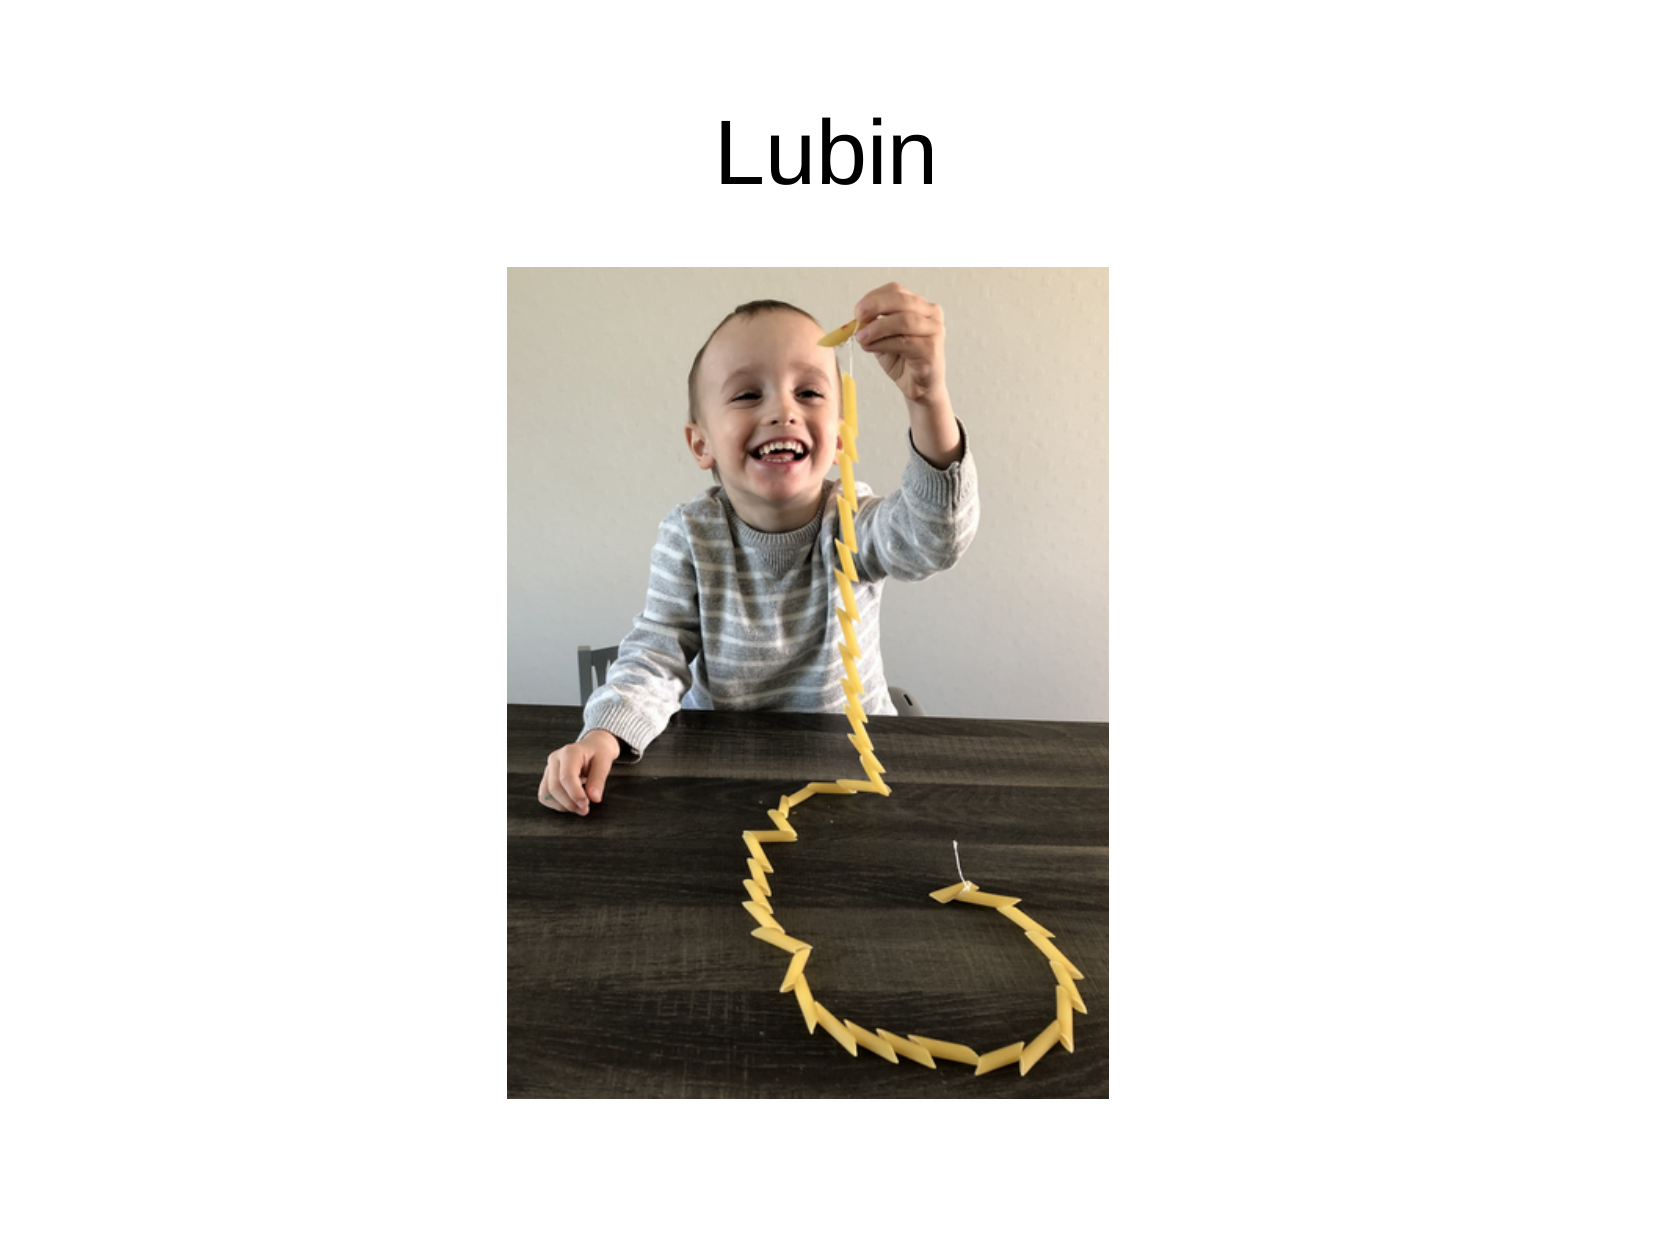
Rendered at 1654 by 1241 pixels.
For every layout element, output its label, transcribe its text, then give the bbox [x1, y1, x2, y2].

title Lubin [82, 49, 1571, 257]
picture [507, 267, 1109, 1099]
